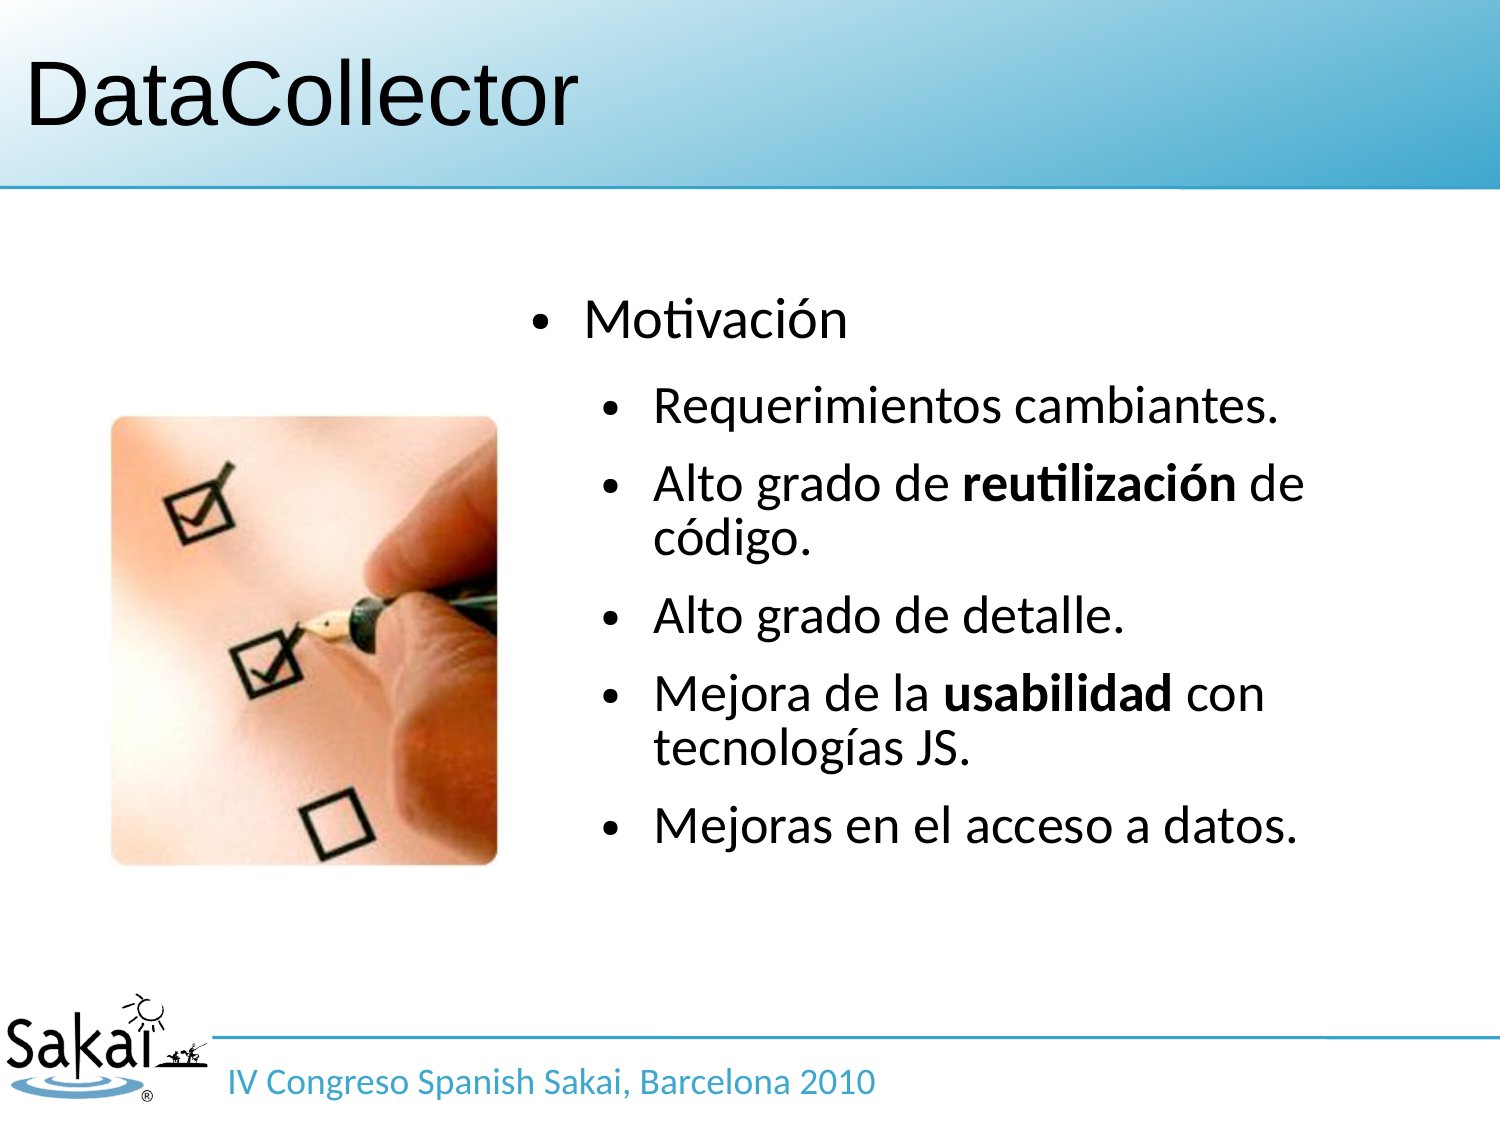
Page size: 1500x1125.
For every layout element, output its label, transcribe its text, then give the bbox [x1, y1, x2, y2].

list Motivación Requerimientos cambiantes. Alto grado de reutilización de código. Alto grado de detalle. Mejora de la usabilidad con tecnologías JS. Mejoras en el acceso a datos. [512, 294, 1439, 1018]
picture [110, 415, 499, 867]
title DataCollector [24, 24, 1475, 163]
picture [0, 955, 213, 1125]
